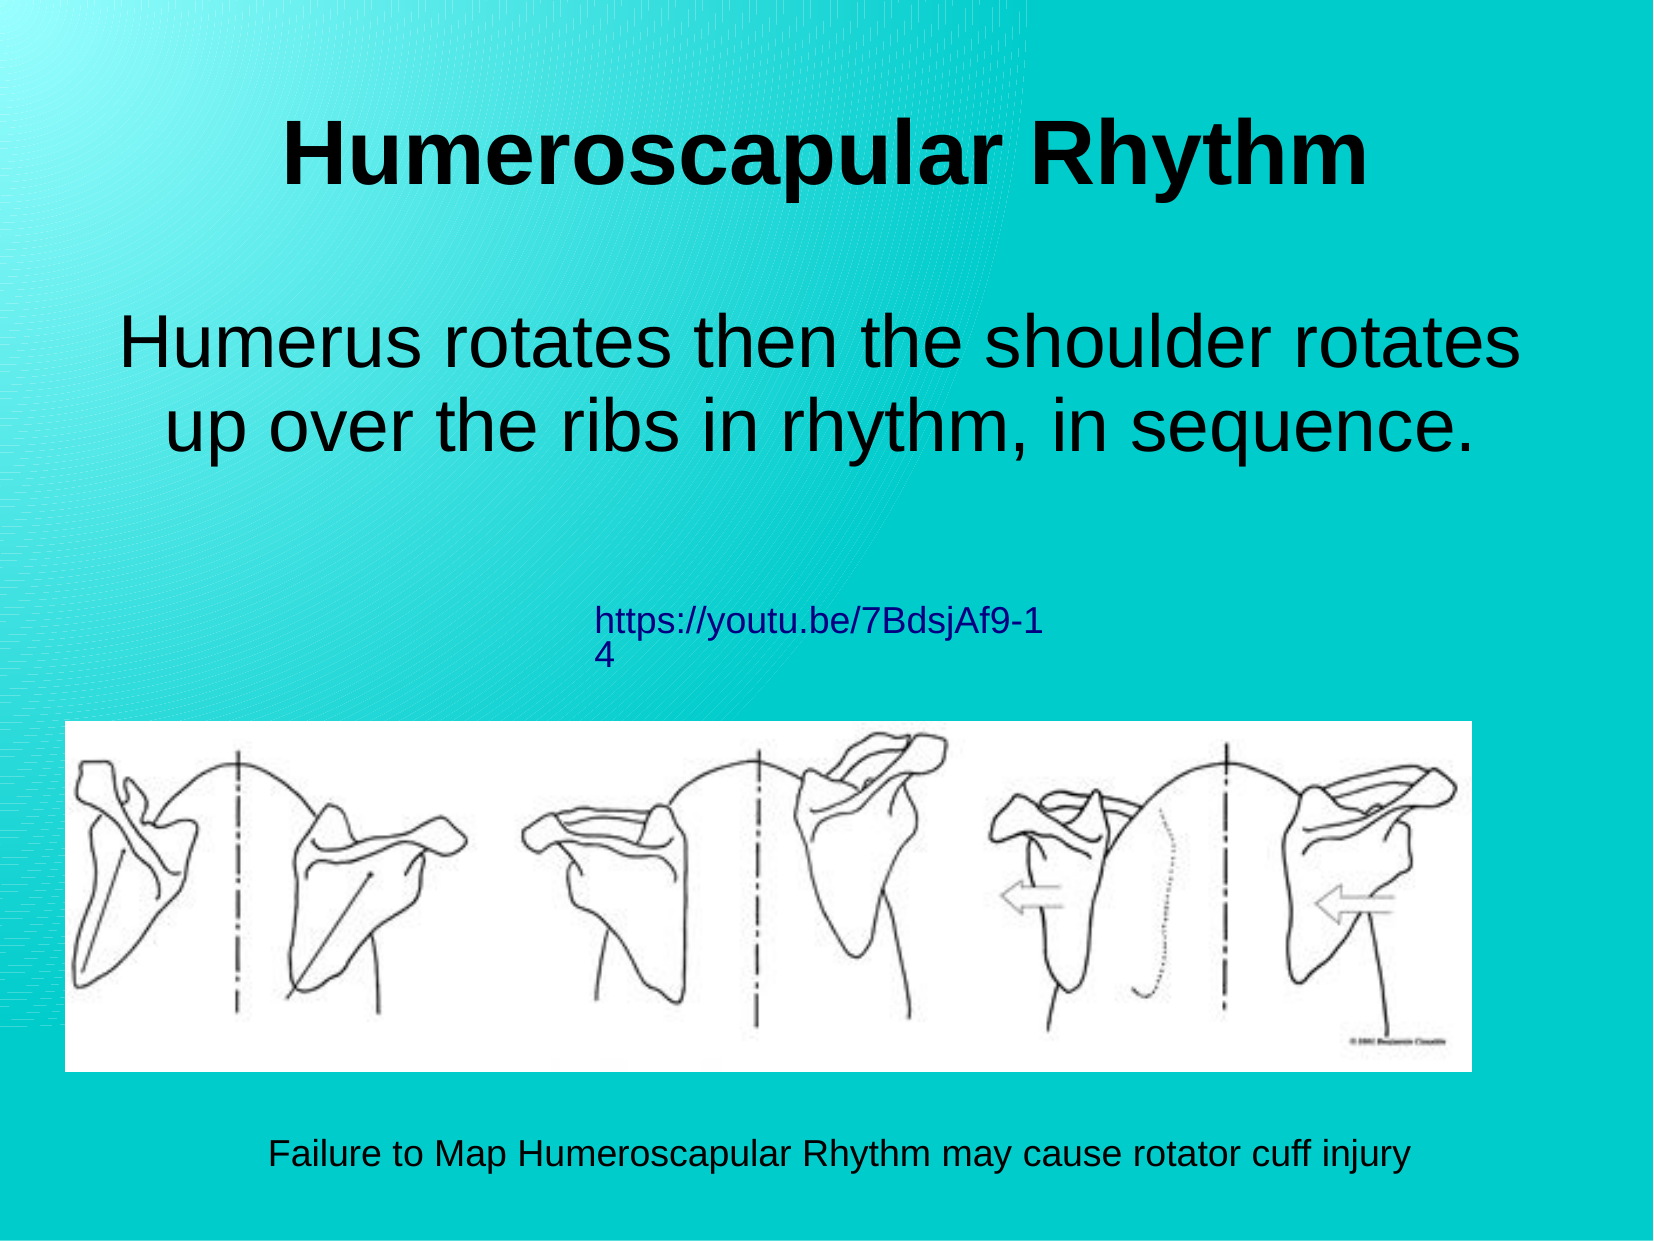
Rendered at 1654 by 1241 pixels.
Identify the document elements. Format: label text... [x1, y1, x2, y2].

title Humeroscapular Rhythm [82, 49, 1571, 257]
text_box Failure to Map Humeroscapular Rhythm may cause rotator cuff injury [253, 1125, 1426, 1182]
text_box https://youtu.be/7BdsjAf9-14 [579, 591, 1080, 649]
list Humerus rotates then the shoulder rotates up over the ribs in rhythm, in sequence. [75, 300, 1567, 488]
picture [65, 721, 1472, 1072]
